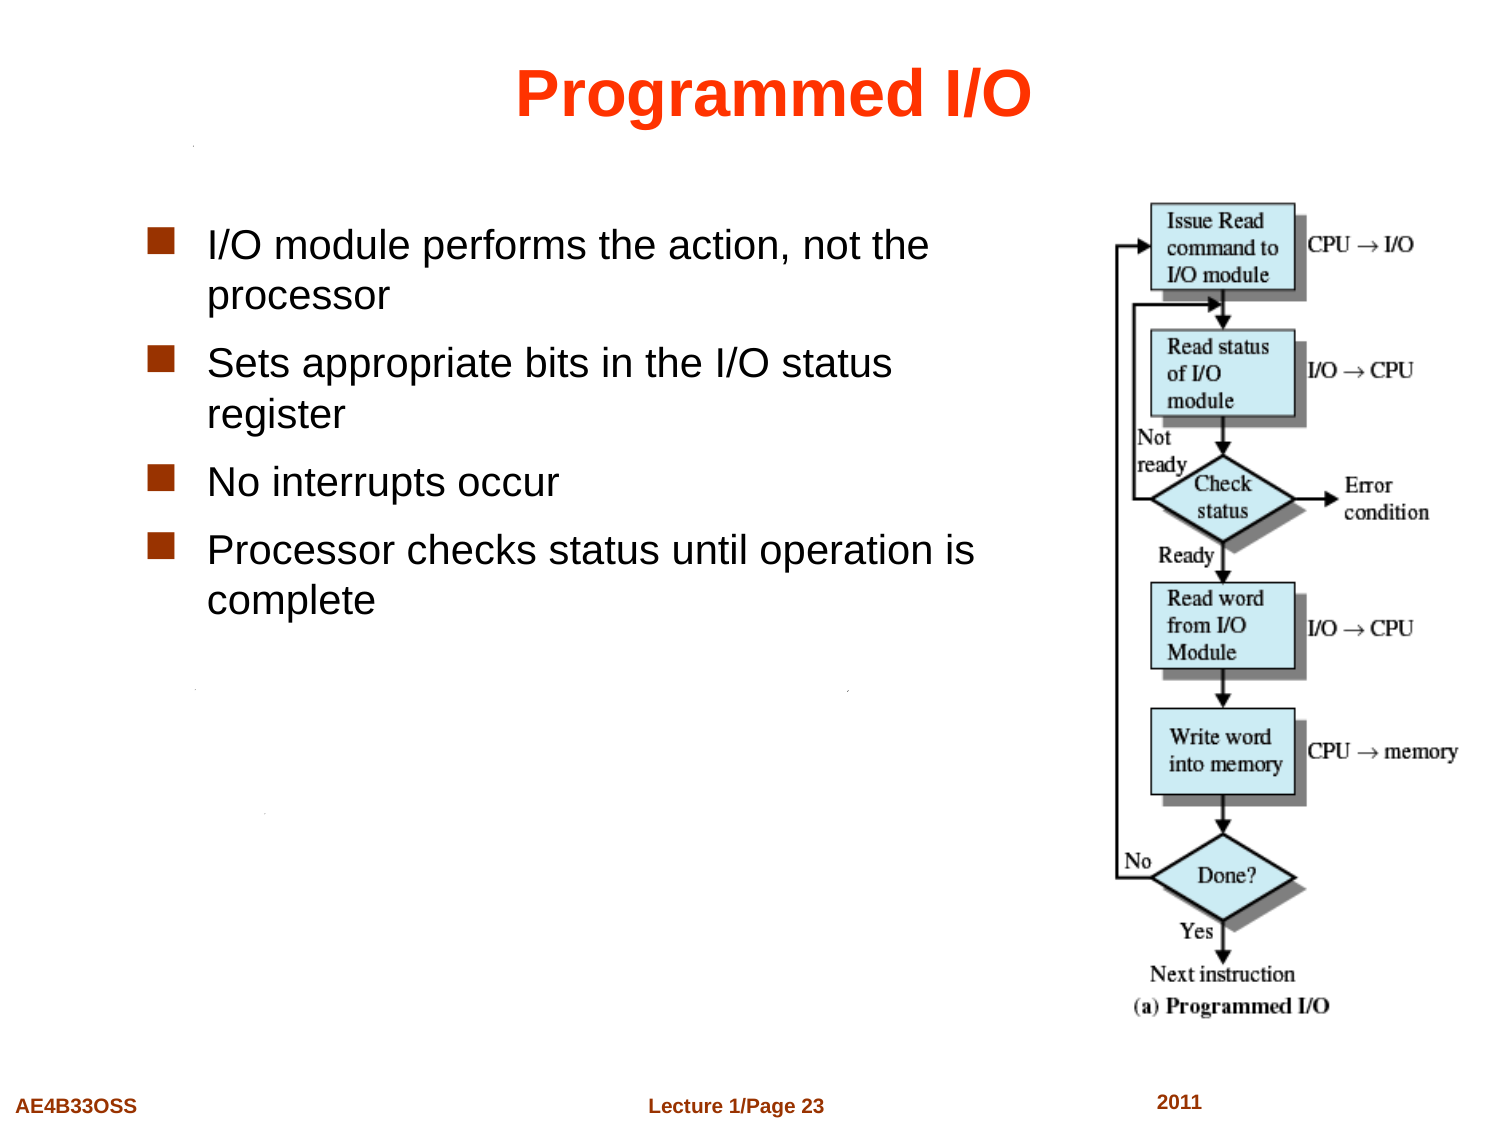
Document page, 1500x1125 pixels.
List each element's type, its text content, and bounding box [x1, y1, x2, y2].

title Programmed I/O [112, 37, 1438, 138]
list I/O module performs the action, not the processor Sets appropriate bits in the I/O status register No interrupts occur Processor checks status until operation is complete [135, 210, 1005, 946]
text_box [1098, 187, 1473, 1026]
